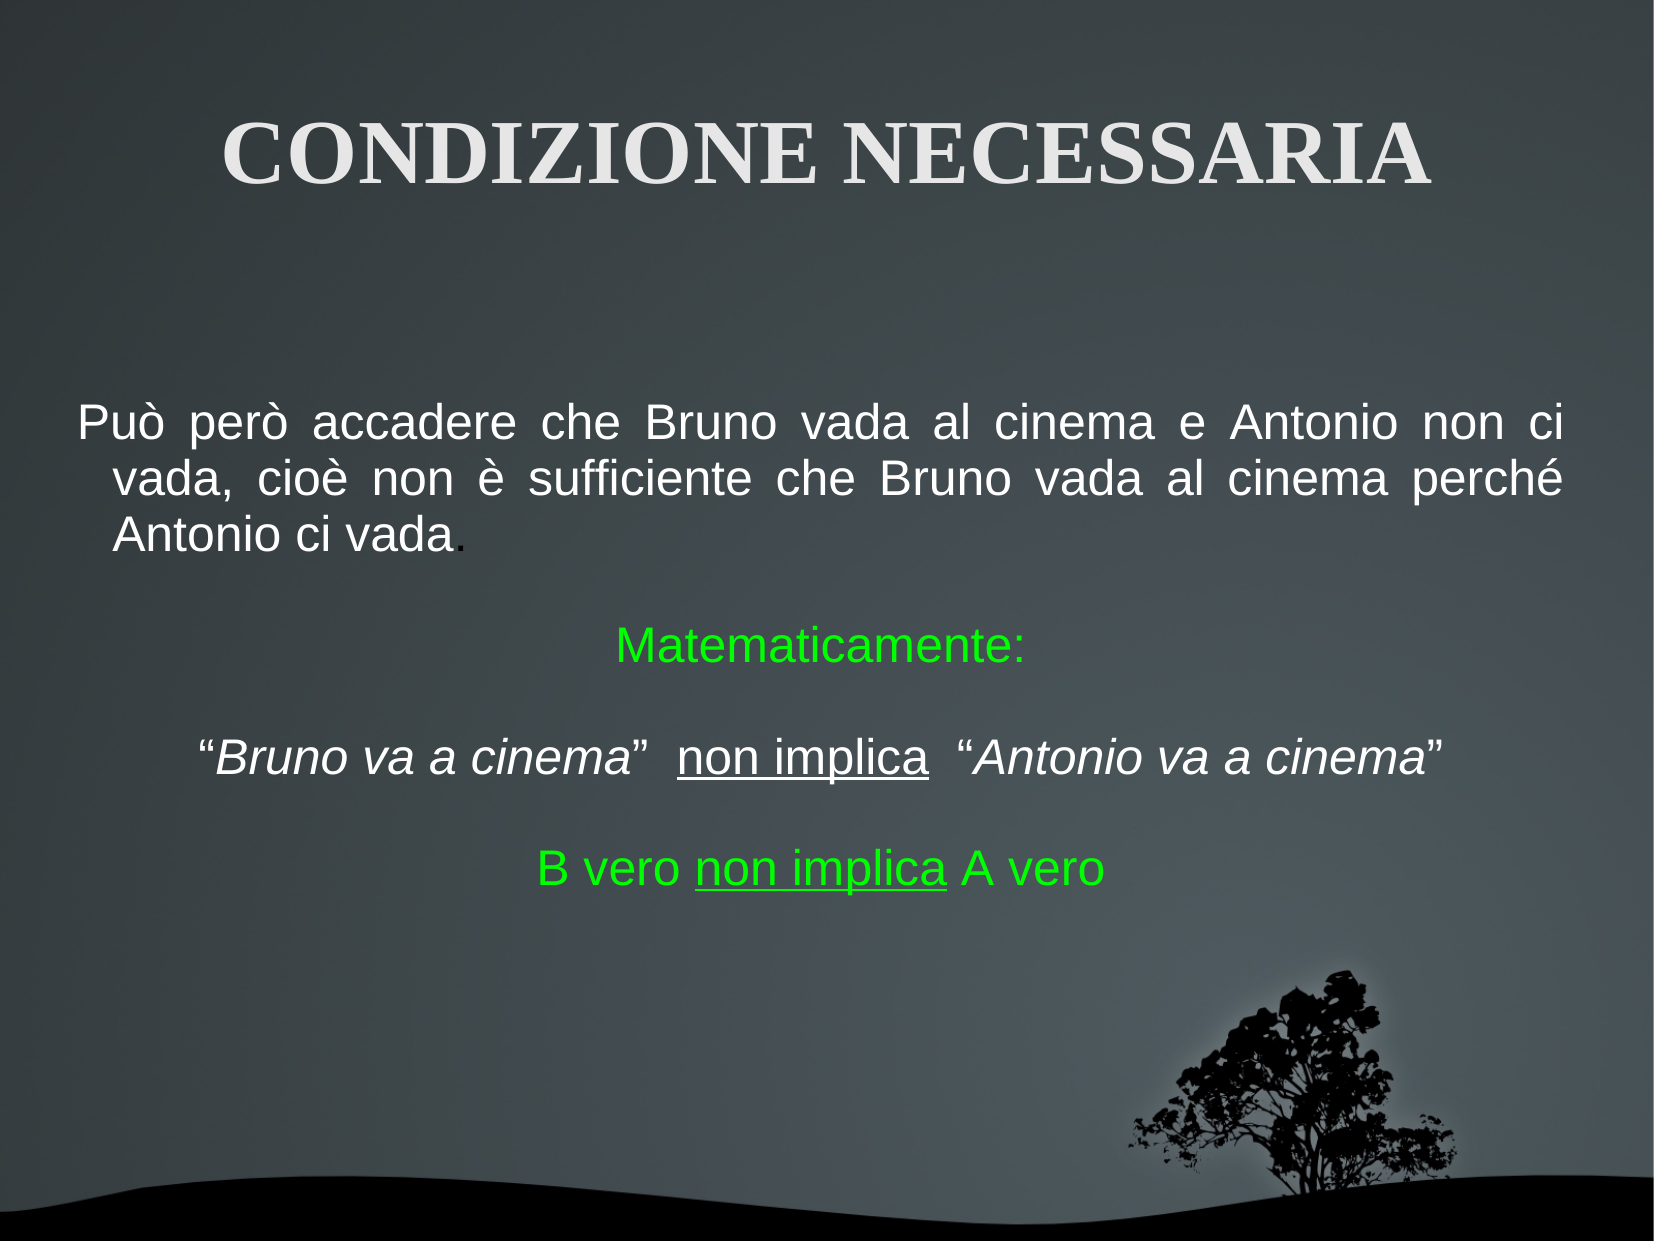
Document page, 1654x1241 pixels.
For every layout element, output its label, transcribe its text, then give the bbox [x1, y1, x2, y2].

picture [0, 0, 1654, 1241]
title CONDIZIONE NECESSARIA [82, 49, 1571, 257]
subtitle Può però accadere che Bruno vada al cinema e Antonio non ci vada, cioè non è sufficiente che Bruno vada al cinema perché Antonio ci vada. Matematicamente: “Bruno va a cinema” non implica “Antonio va a cinema” B vero non implica A vero [76, 236, 1565, 1055]
